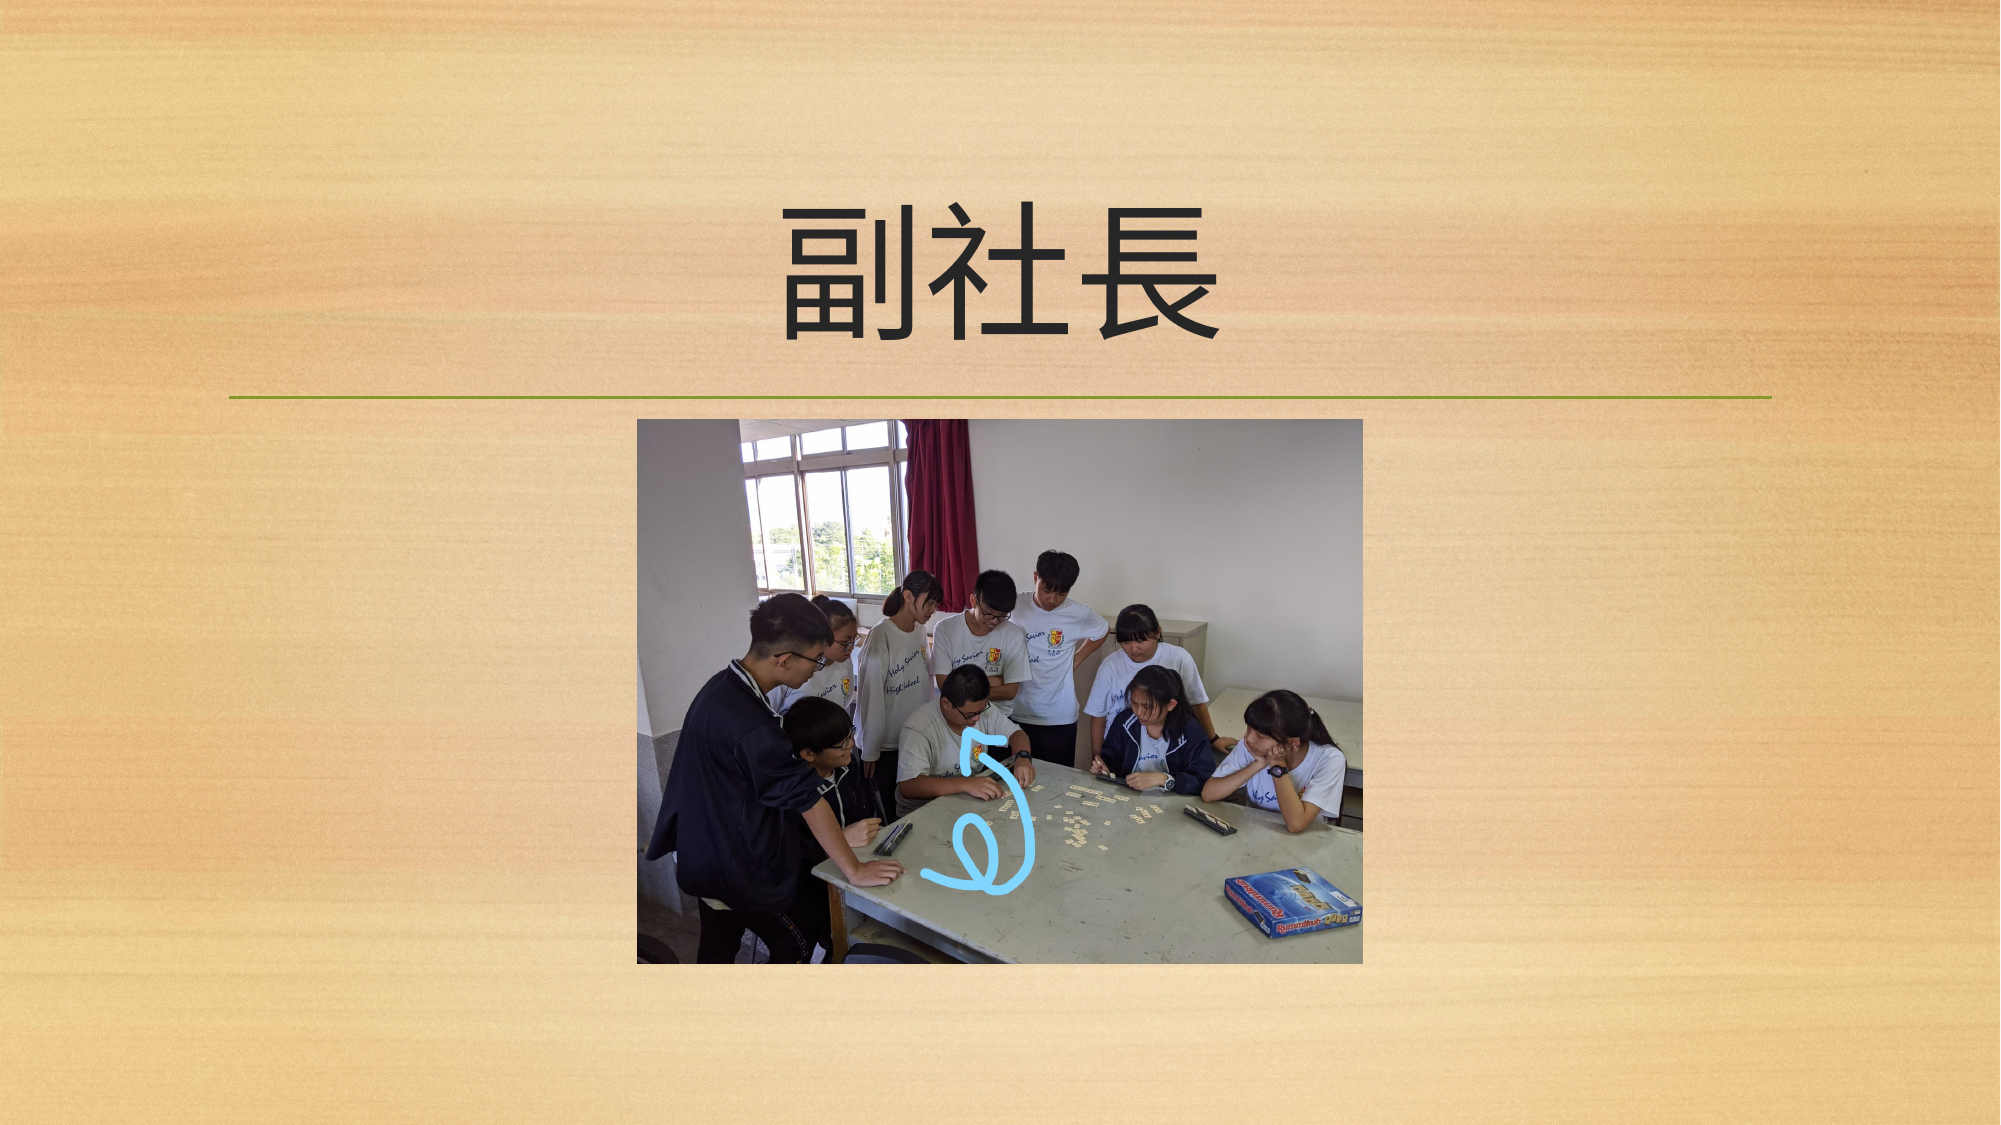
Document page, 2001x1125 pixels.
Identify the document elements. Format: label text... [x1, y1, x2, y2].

picture [637, 419, 1363, 964]
title 副社長 [212, 161, 1788, 376]
